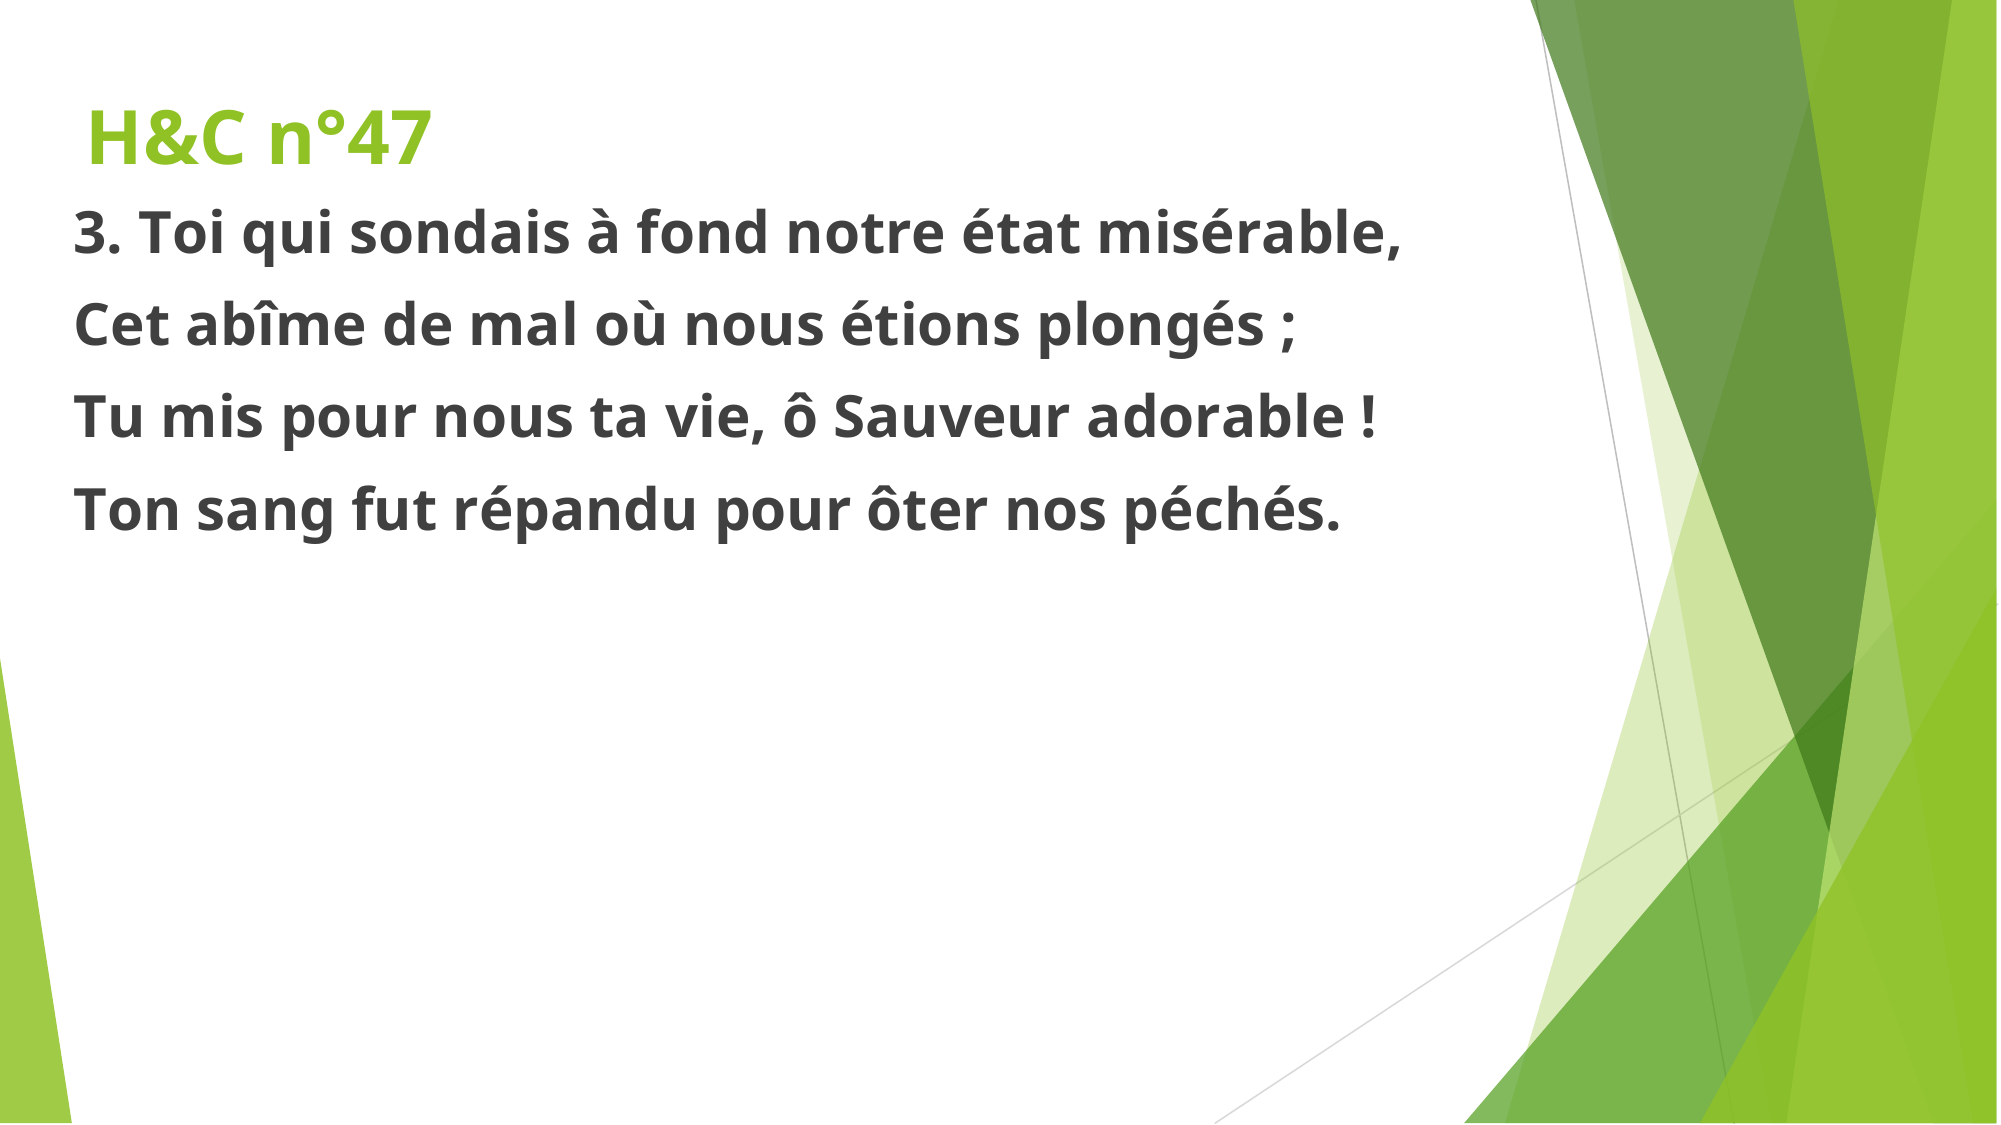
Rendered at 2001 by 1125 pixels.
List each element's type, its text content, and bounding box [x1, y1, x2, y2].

text_box 3. Toi qui sondais à fond notre état misérable, Cet abîme de mal où nous étions plongés ; Tu mis pour nous ta vie, ô Sauveur adorable ! Ton sang fut répandu pour ôter nos péchés. [59, 177, 1985, 1075]
text_box H&C n°47 [70, 82, 497, 177]
